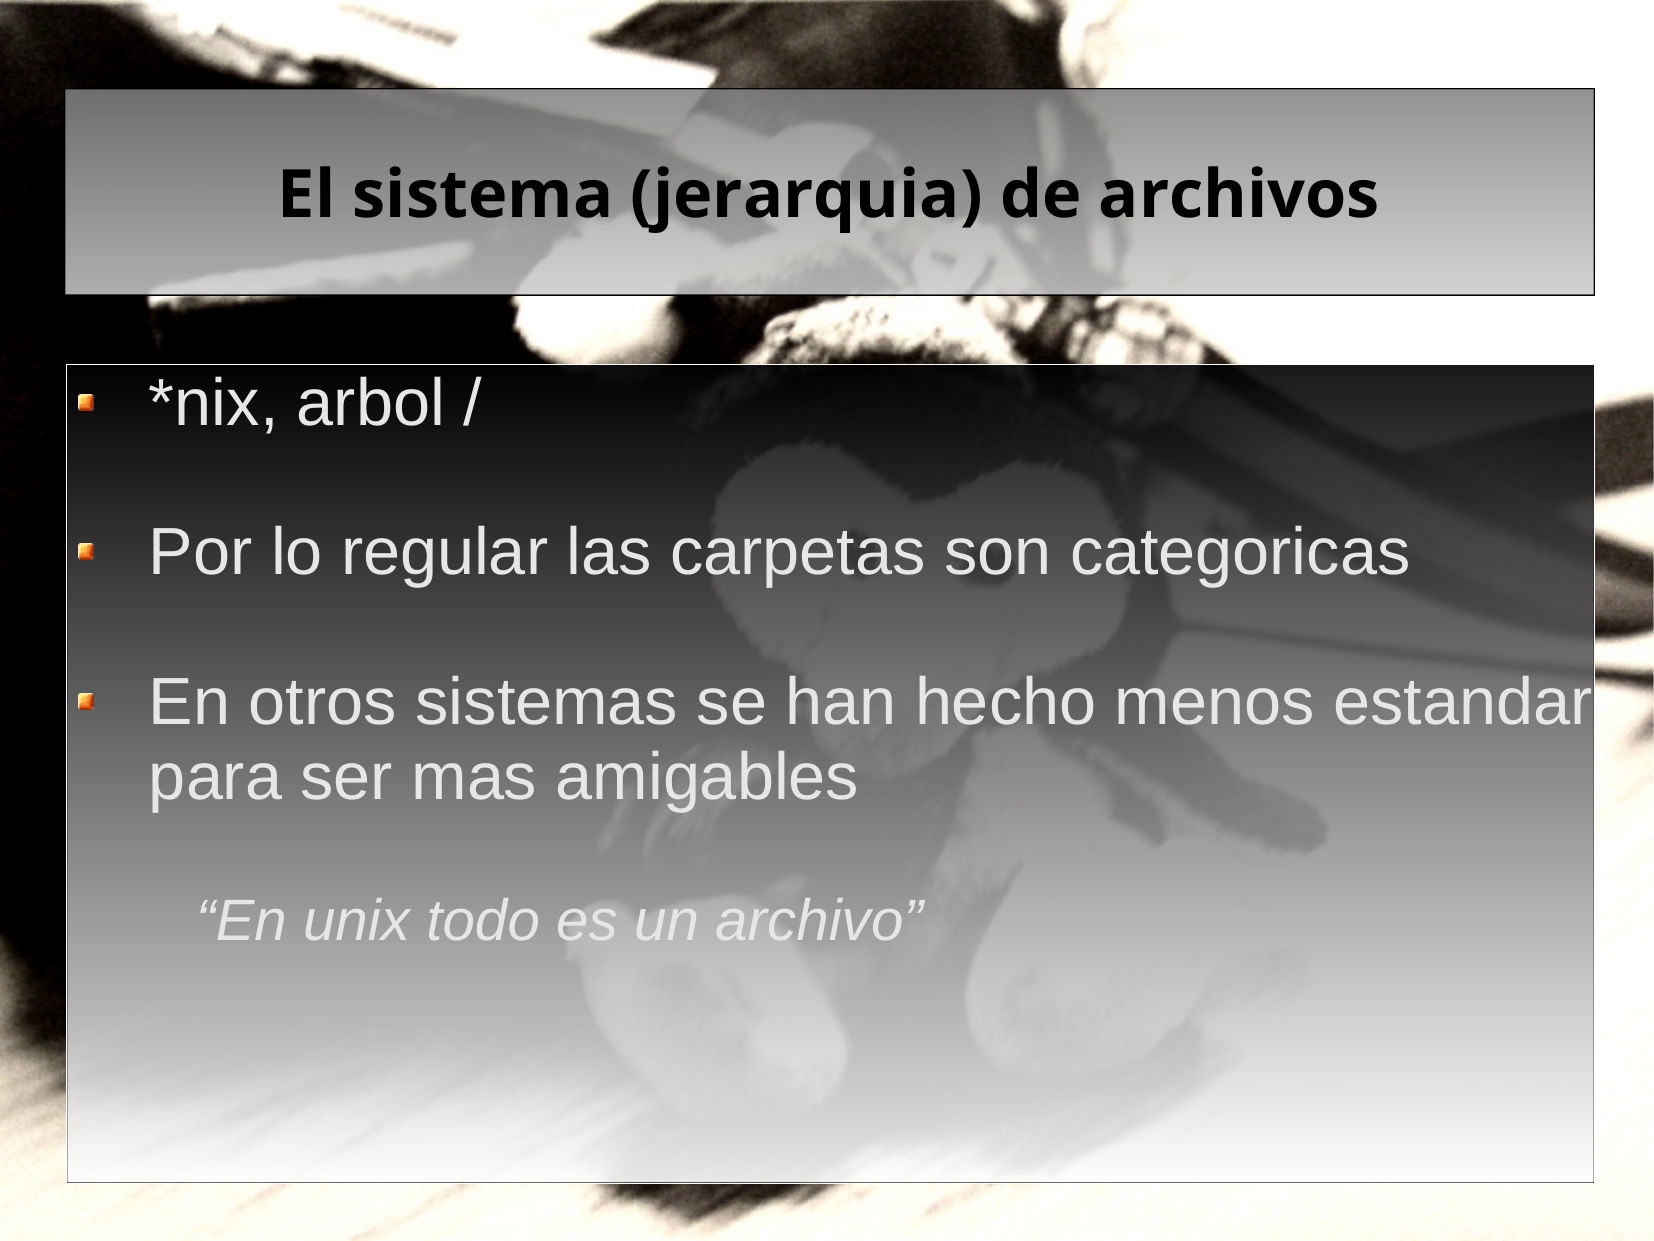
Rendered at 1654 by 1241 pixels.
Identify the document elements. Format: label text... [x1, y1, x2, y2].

title El sistema (jerarquia) de archivos [64, 88, 1595, 296]
picture [0, 0, 1654, 1241]
list *nix, arbol / Por lo regular las carpetas son categoricas En otros sistemas se han hecho menos estandar para ser mas amigables “En unix todo es un archivo” [66, 364, 1595, 1184]
